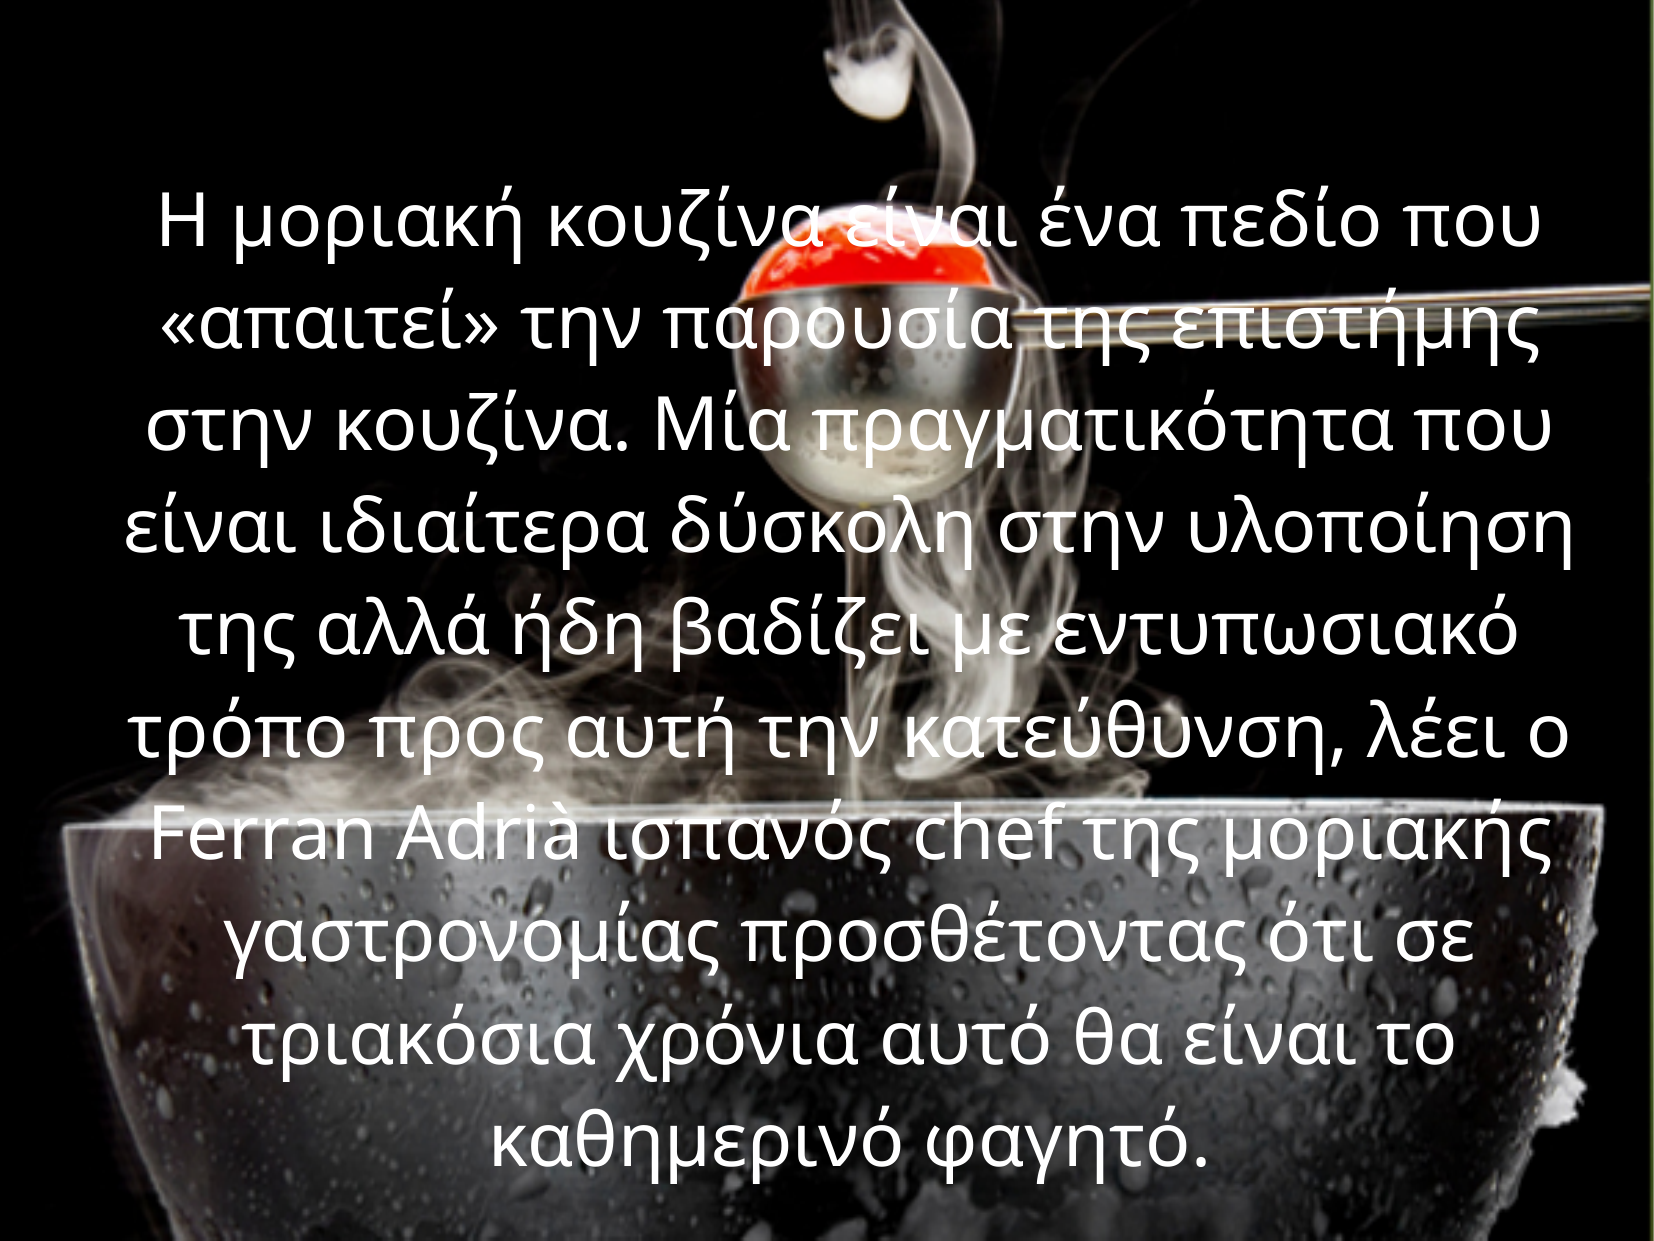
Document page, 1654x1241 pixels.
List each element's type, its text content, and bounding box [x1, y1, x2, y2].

picture [0, 0, 1654, 1241]
subtitle Η μοριακή κουζίνα είναι ένα πεδίο που «απαιτεί» την παρουσία της επιστήμης στην κουζίνα. Μία πραγματικότητα που είναι ιδιαίτερα δύσκολη στην υλοποίηση της αλλά ήδη βαδίζει με εντυπωσιακό τρόπο προς αυτή την κατεύθυνση, λέει ο Ferran Adrià ισπανός chef της μοριακής γαστρονομίας προσθέτοντας ότι σε τριακόσια χρόνια αυτό θα είναι το καθημερινό φαγητό. [106, 206, 1595, 1148]
